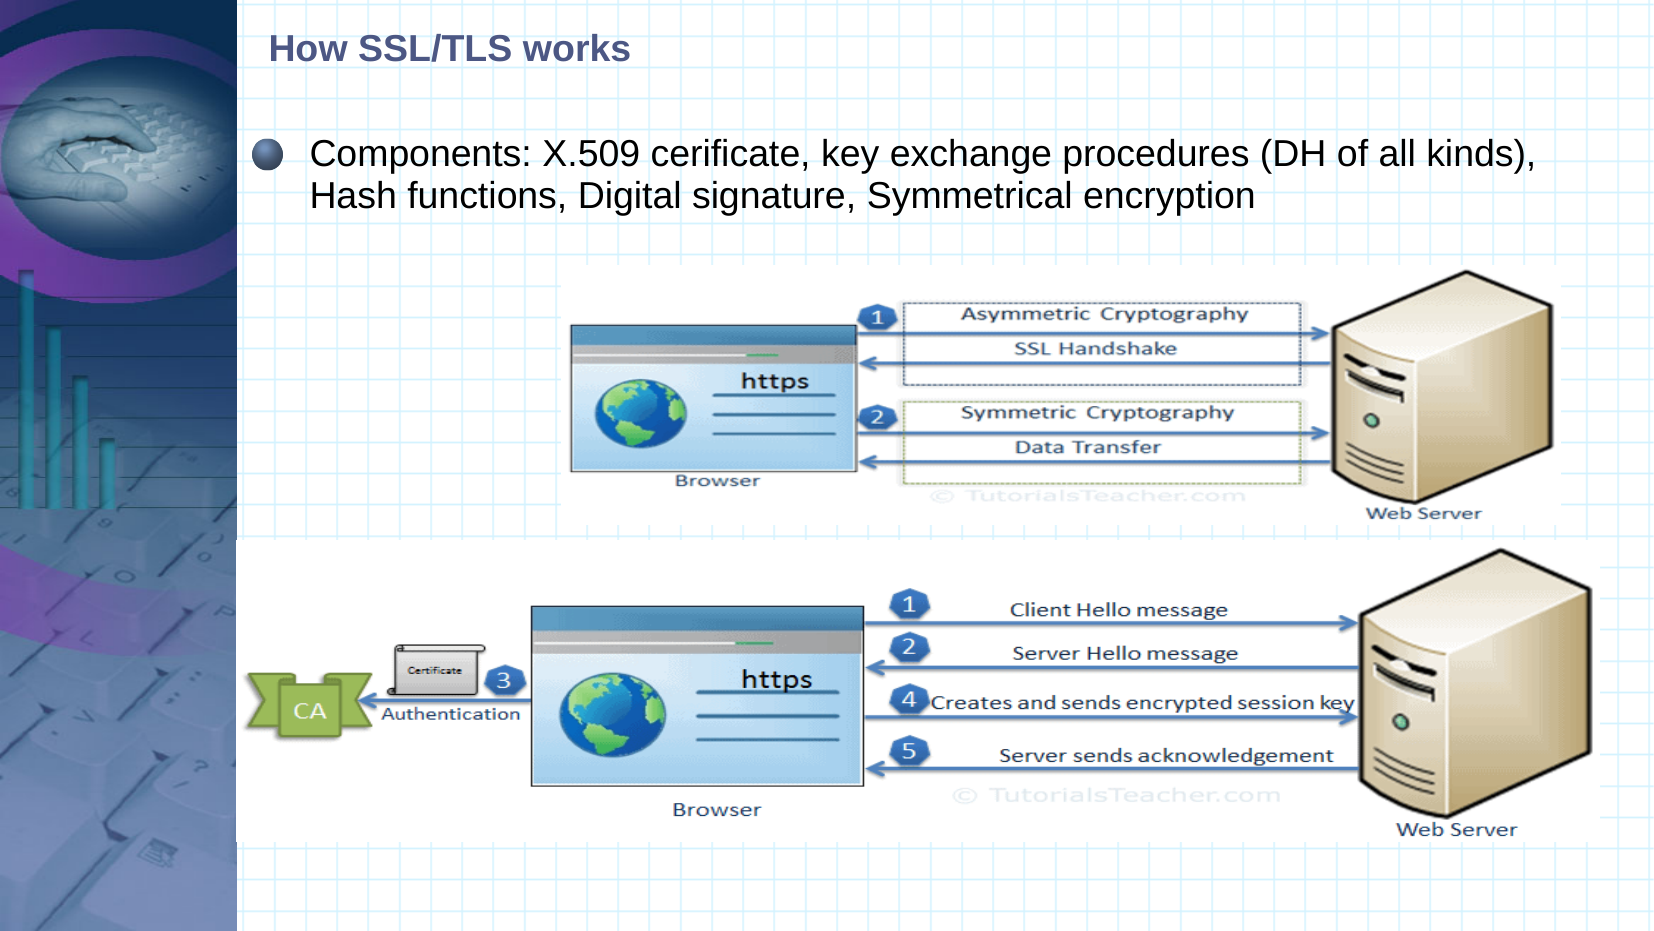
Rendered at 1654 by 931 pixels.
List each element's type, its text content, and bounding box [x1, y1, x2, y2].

picture [0, 0, 1654, 931]
list Components: X.509 cerificate, key exchange procedures (DH of all kinds), Hash functions, Digital signature, Symmetrical encryption [239, 132, 1625, 776]
title How SSL/TLS works [268, 0, 1654, 126]
